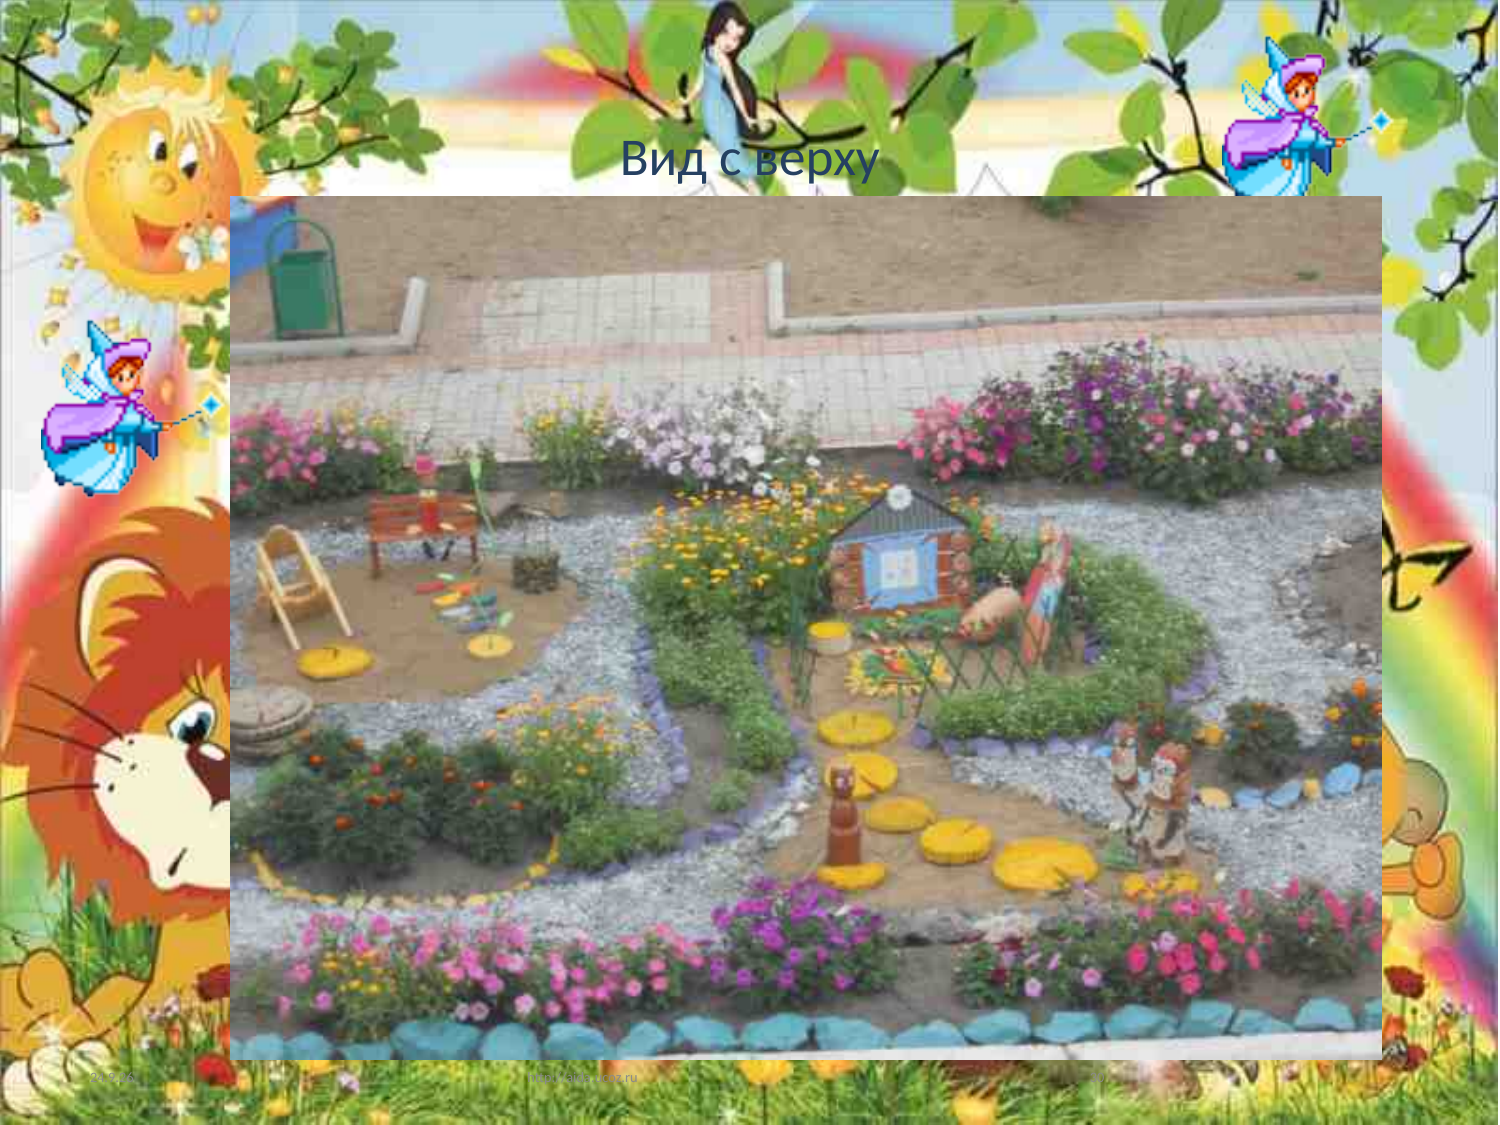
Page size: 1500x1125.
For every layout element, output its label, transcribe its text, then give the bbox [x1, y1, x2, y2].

slide_number 21.8.15 [75, 1042, 425, 1103]
title Вид с верху [75, 45, 1222, 233]
footer http://aida.ucoz.ru [512, 1060, 988, 1103]
slide_number <номер> [1074, 1042, 1425, 1103]
picture [0, 0, 1498, 1125]
